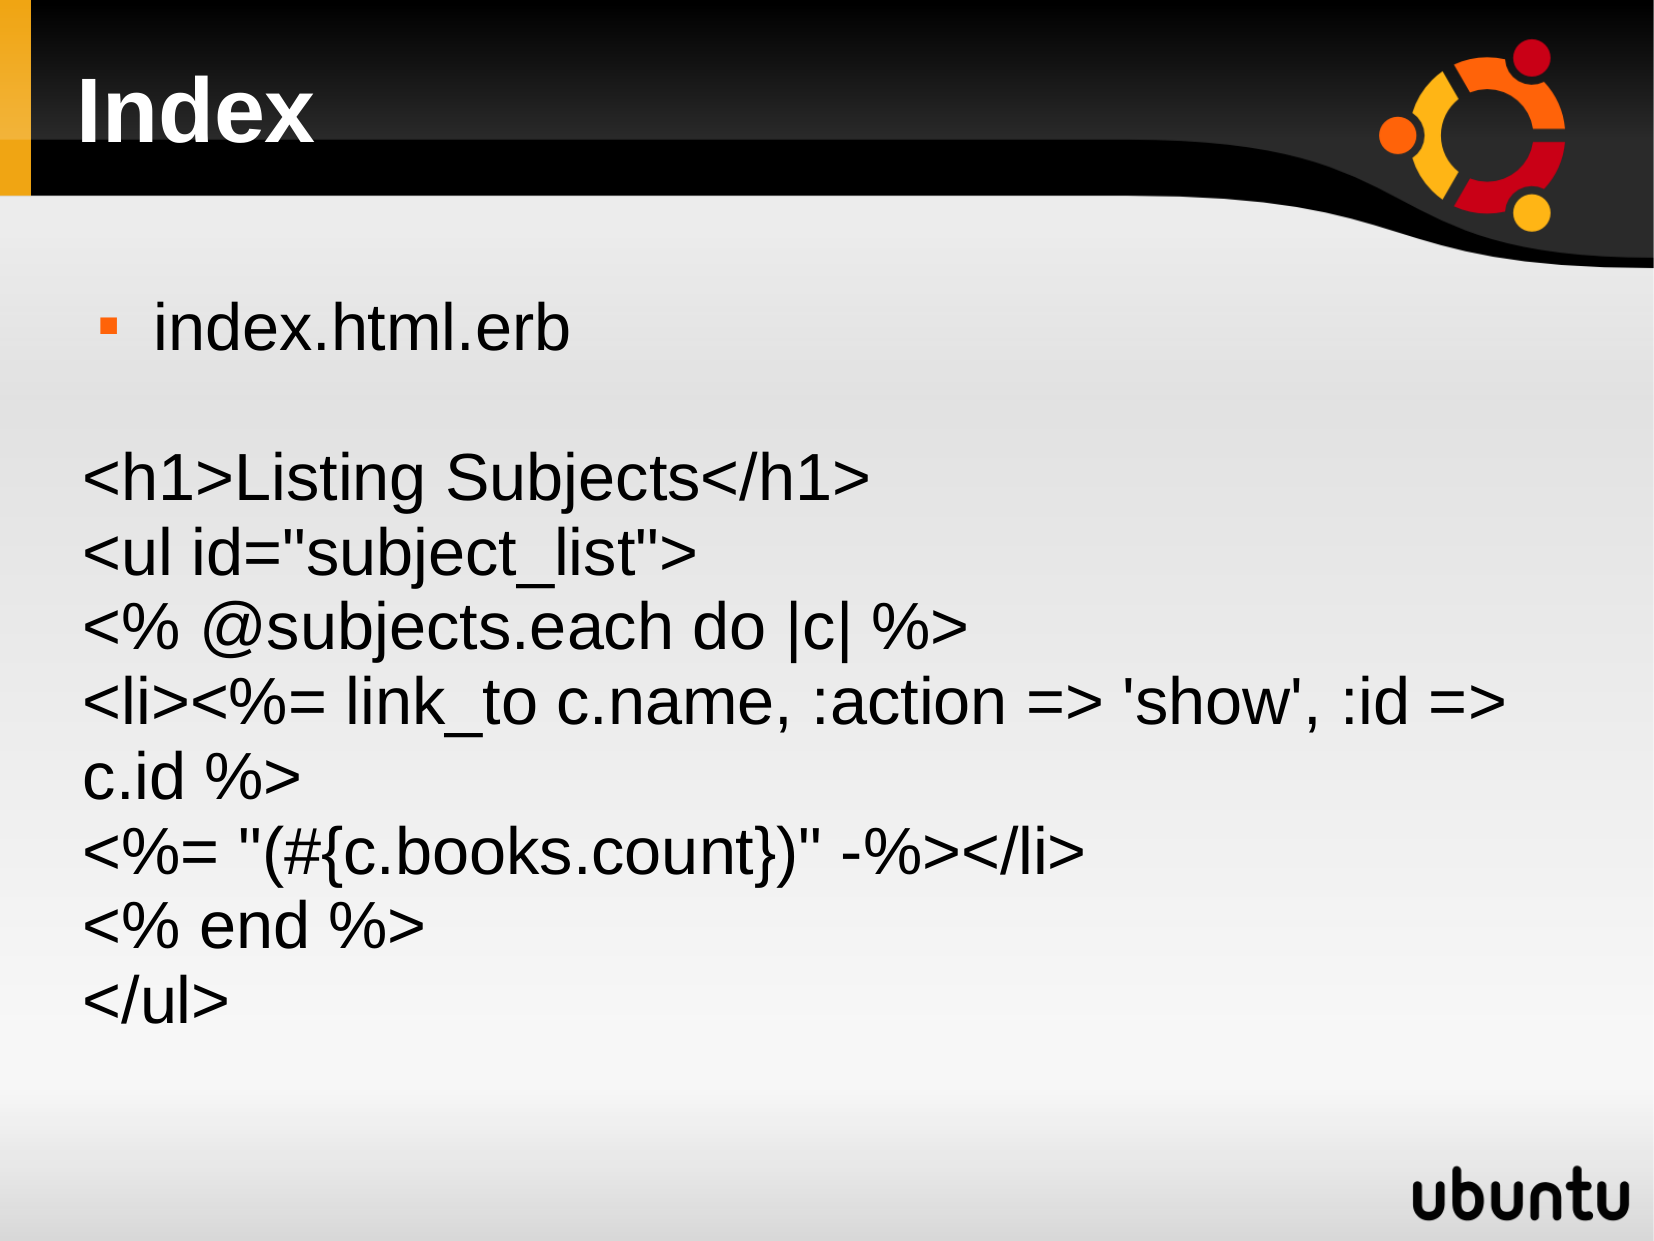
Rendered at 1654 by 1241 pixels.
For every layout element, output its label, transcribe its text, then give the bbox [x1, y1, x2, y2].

picture [0, 0, 1654, 1241]
title Index [76, 14, 1565, 207]
list index.html.erb <h1>Listing Subjects</h1> <ul id="subject_list"> <% @subjects.each do |c| %> <li><%= link_to c.name, :action => 'show', :id => c.id %> <%= "(#{c.books.count})" -%></li> <% end %> </ul> [82, 290, 1571, 1094]
